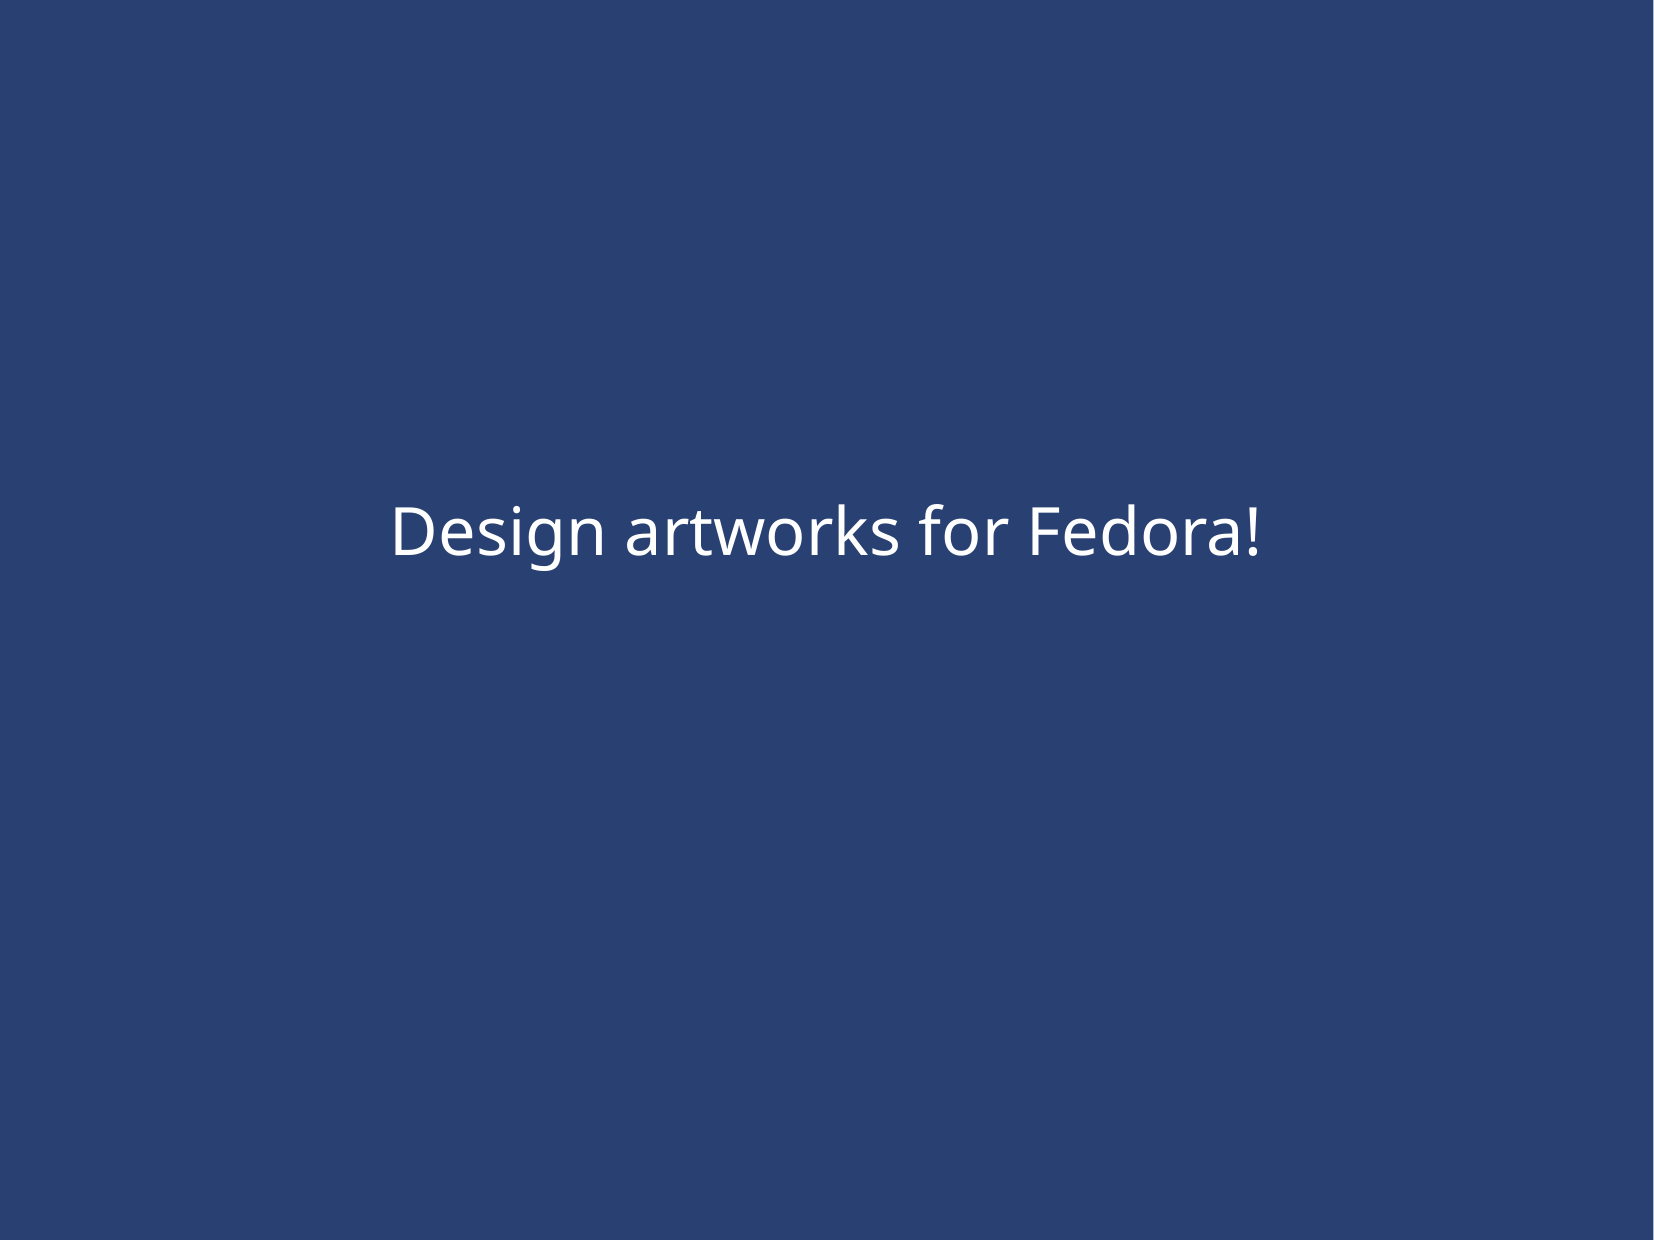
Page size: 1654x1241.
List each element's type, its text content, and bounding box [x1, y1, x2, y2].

subtitle Design artworks for Fedora! [82, 49, 1571, 1109]
